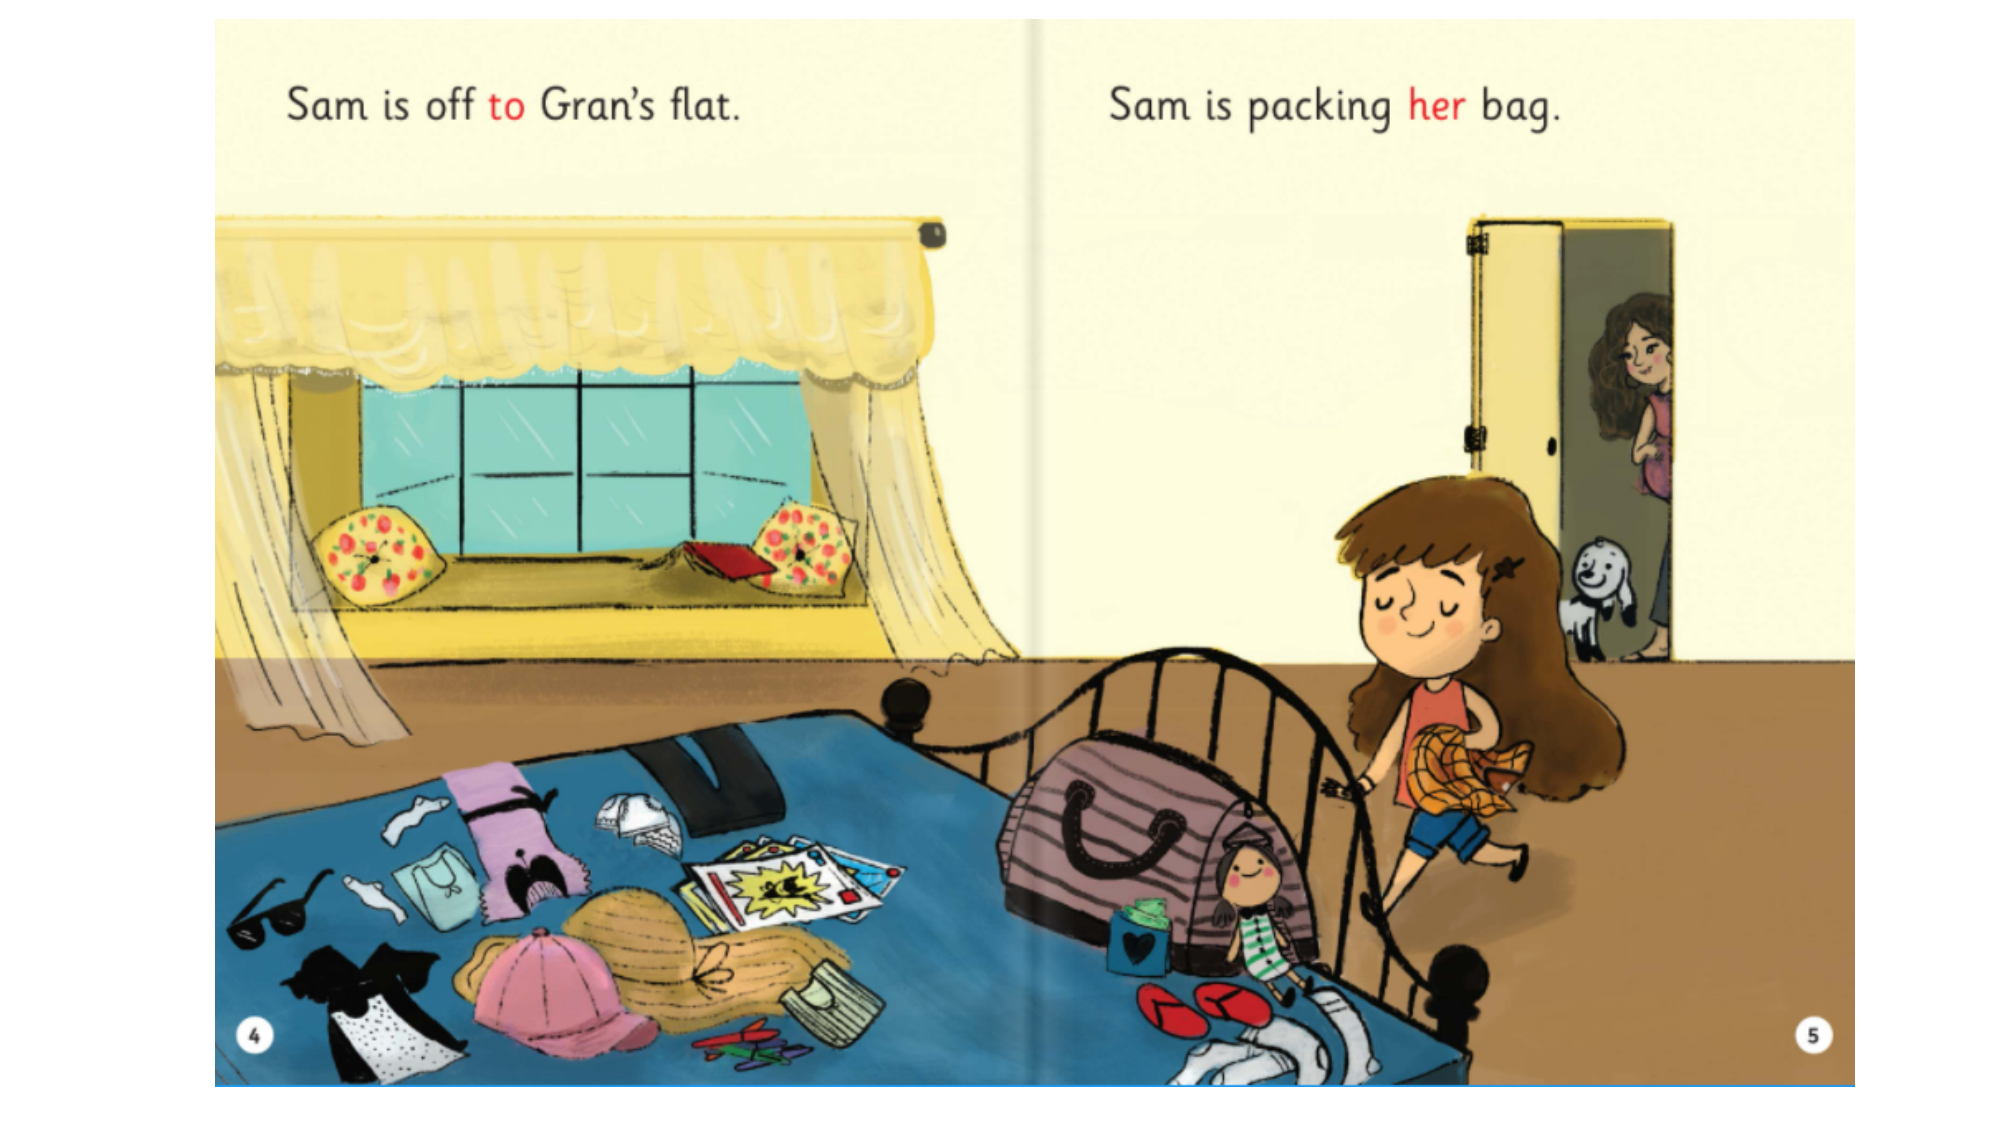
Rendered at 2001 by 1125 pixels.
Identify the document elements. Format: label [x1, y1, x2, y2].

picture [215, 20, 1855, 1087]
